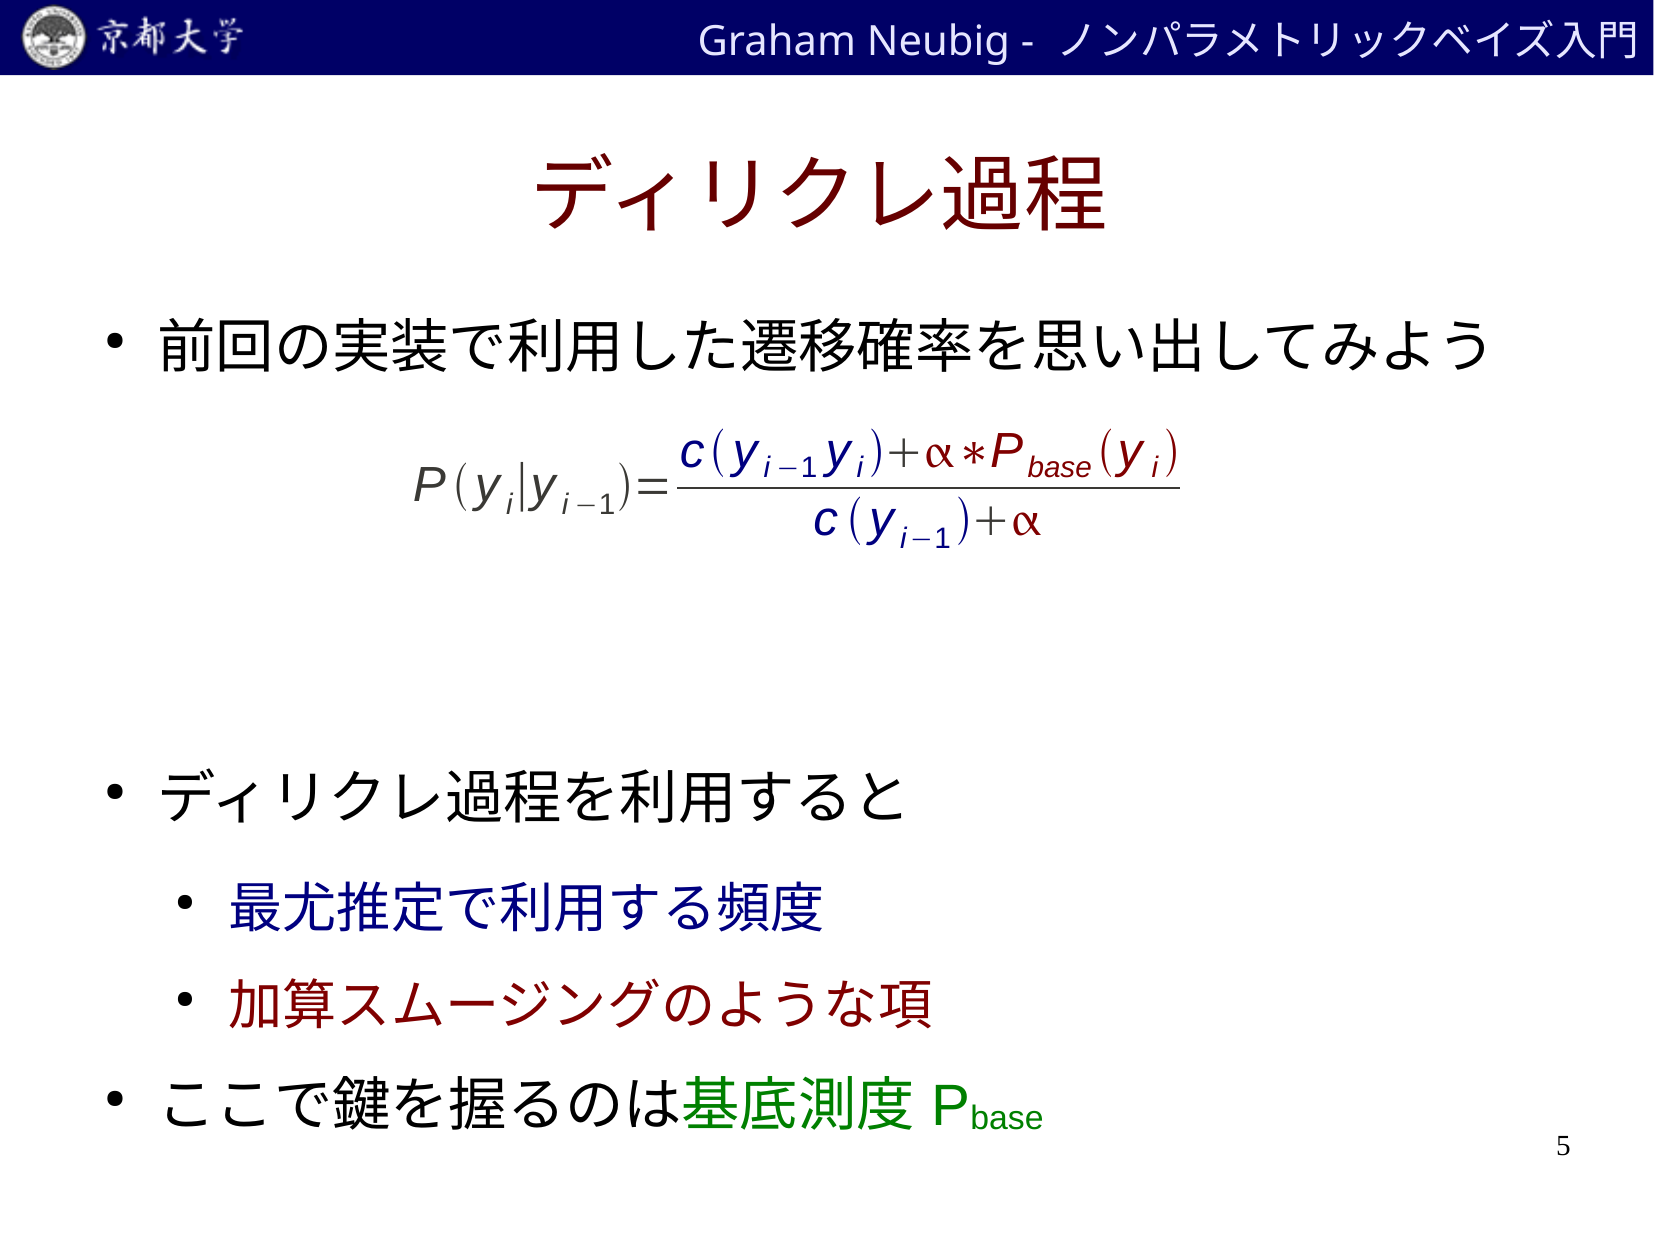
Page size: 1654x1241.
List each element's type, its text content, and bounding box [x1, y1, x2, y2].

title ディリクレ過程 [75, 100, 1564, 277]
list 前回の実装で利用した遷移確率を思い出してみよう ディリクレ過程を利用すると 最尤推定で利用する頻度 加算スムージングのような項 ここで鍵を握るのは基底測度Pbase [86, 300, 1576, 1104]
chart [400, 421, 1195, 556]
picture [0, 0, 247, 70]
